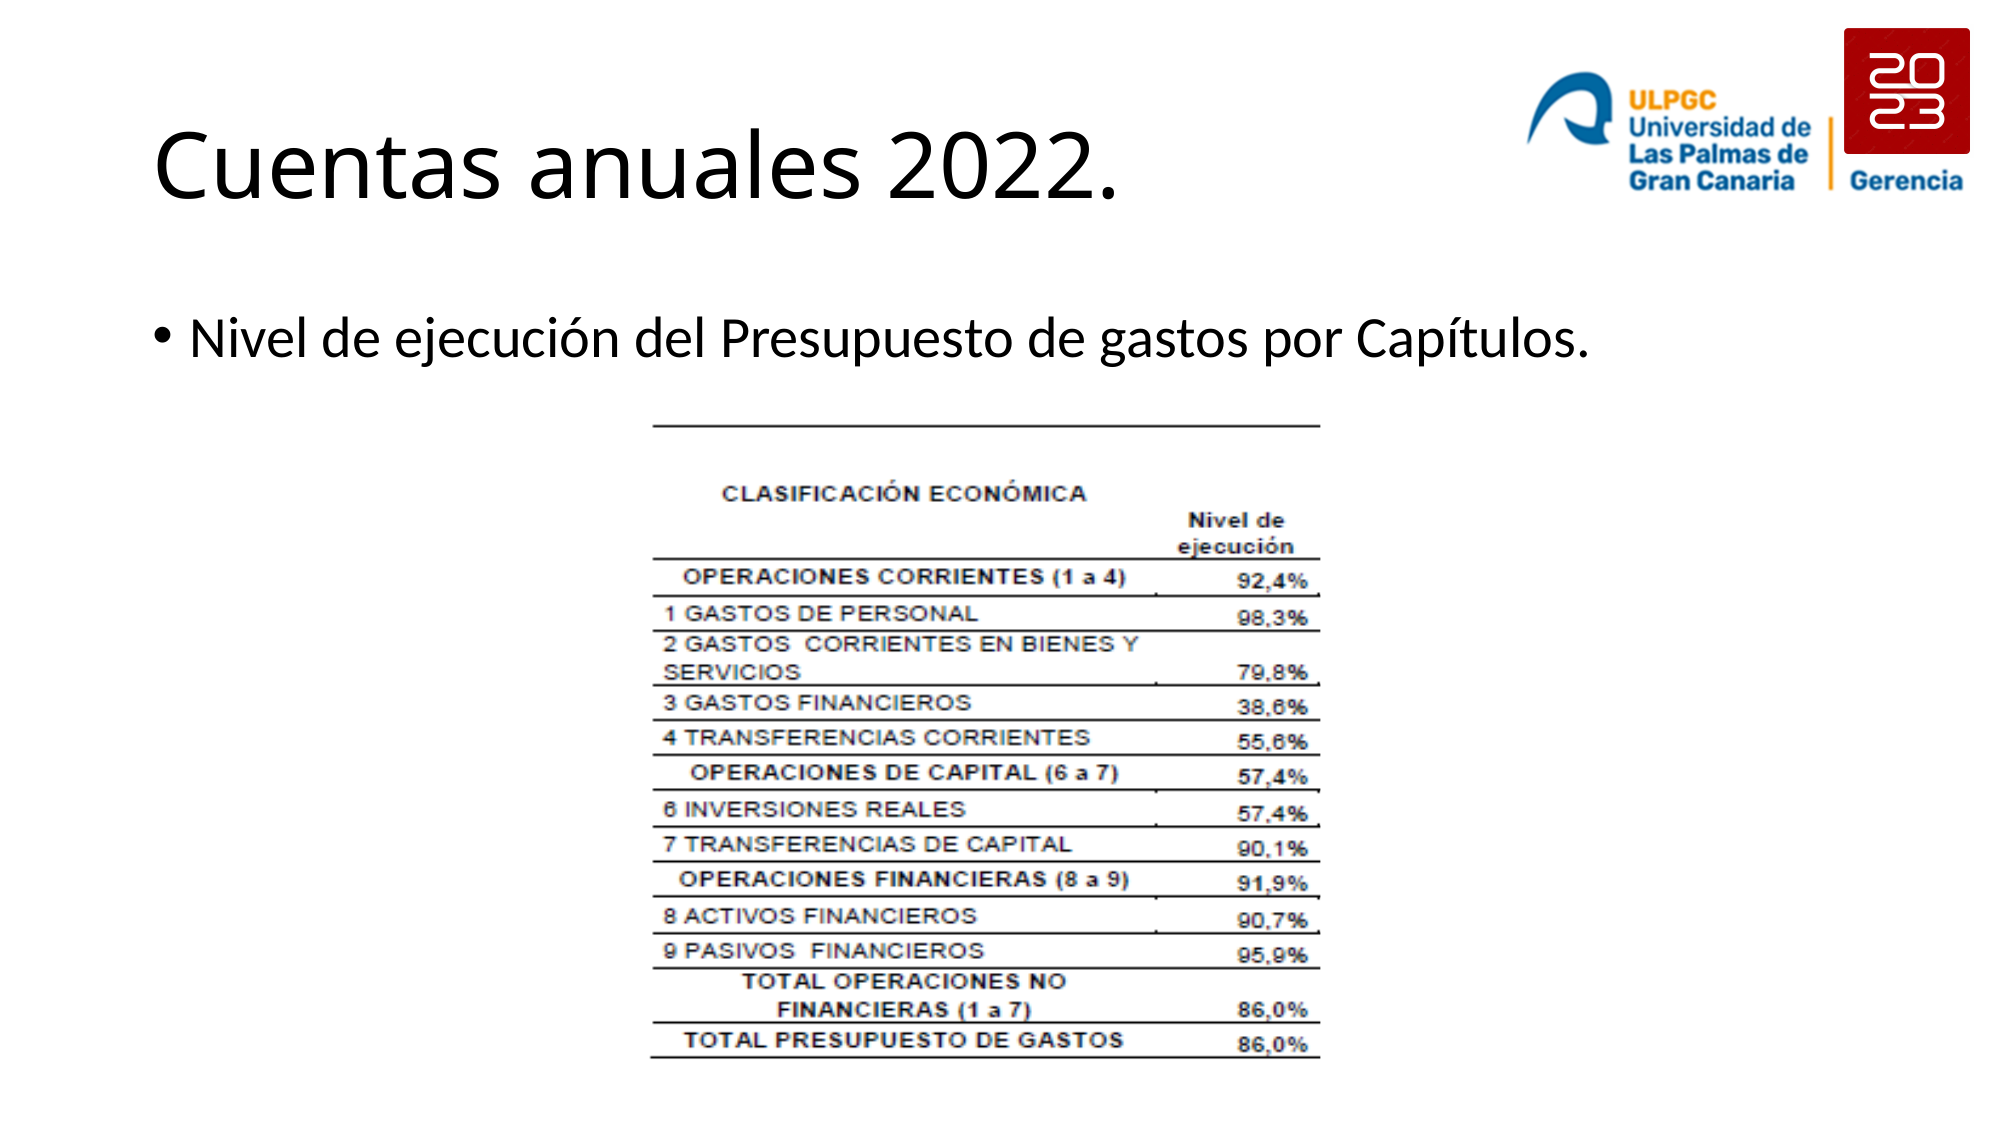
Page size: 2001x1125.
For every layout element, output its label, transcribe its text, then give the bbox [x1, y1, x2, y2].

picture [639, 417, 1321, 1081]
list Nivel de ejecución del Presupuesto de gastos por Capítulos. [137, 299, 1863, 1014]
picture [1493, 24, 2000, 232]
title Cuentas anuales 2022. [137, 59, 1863, 278]
